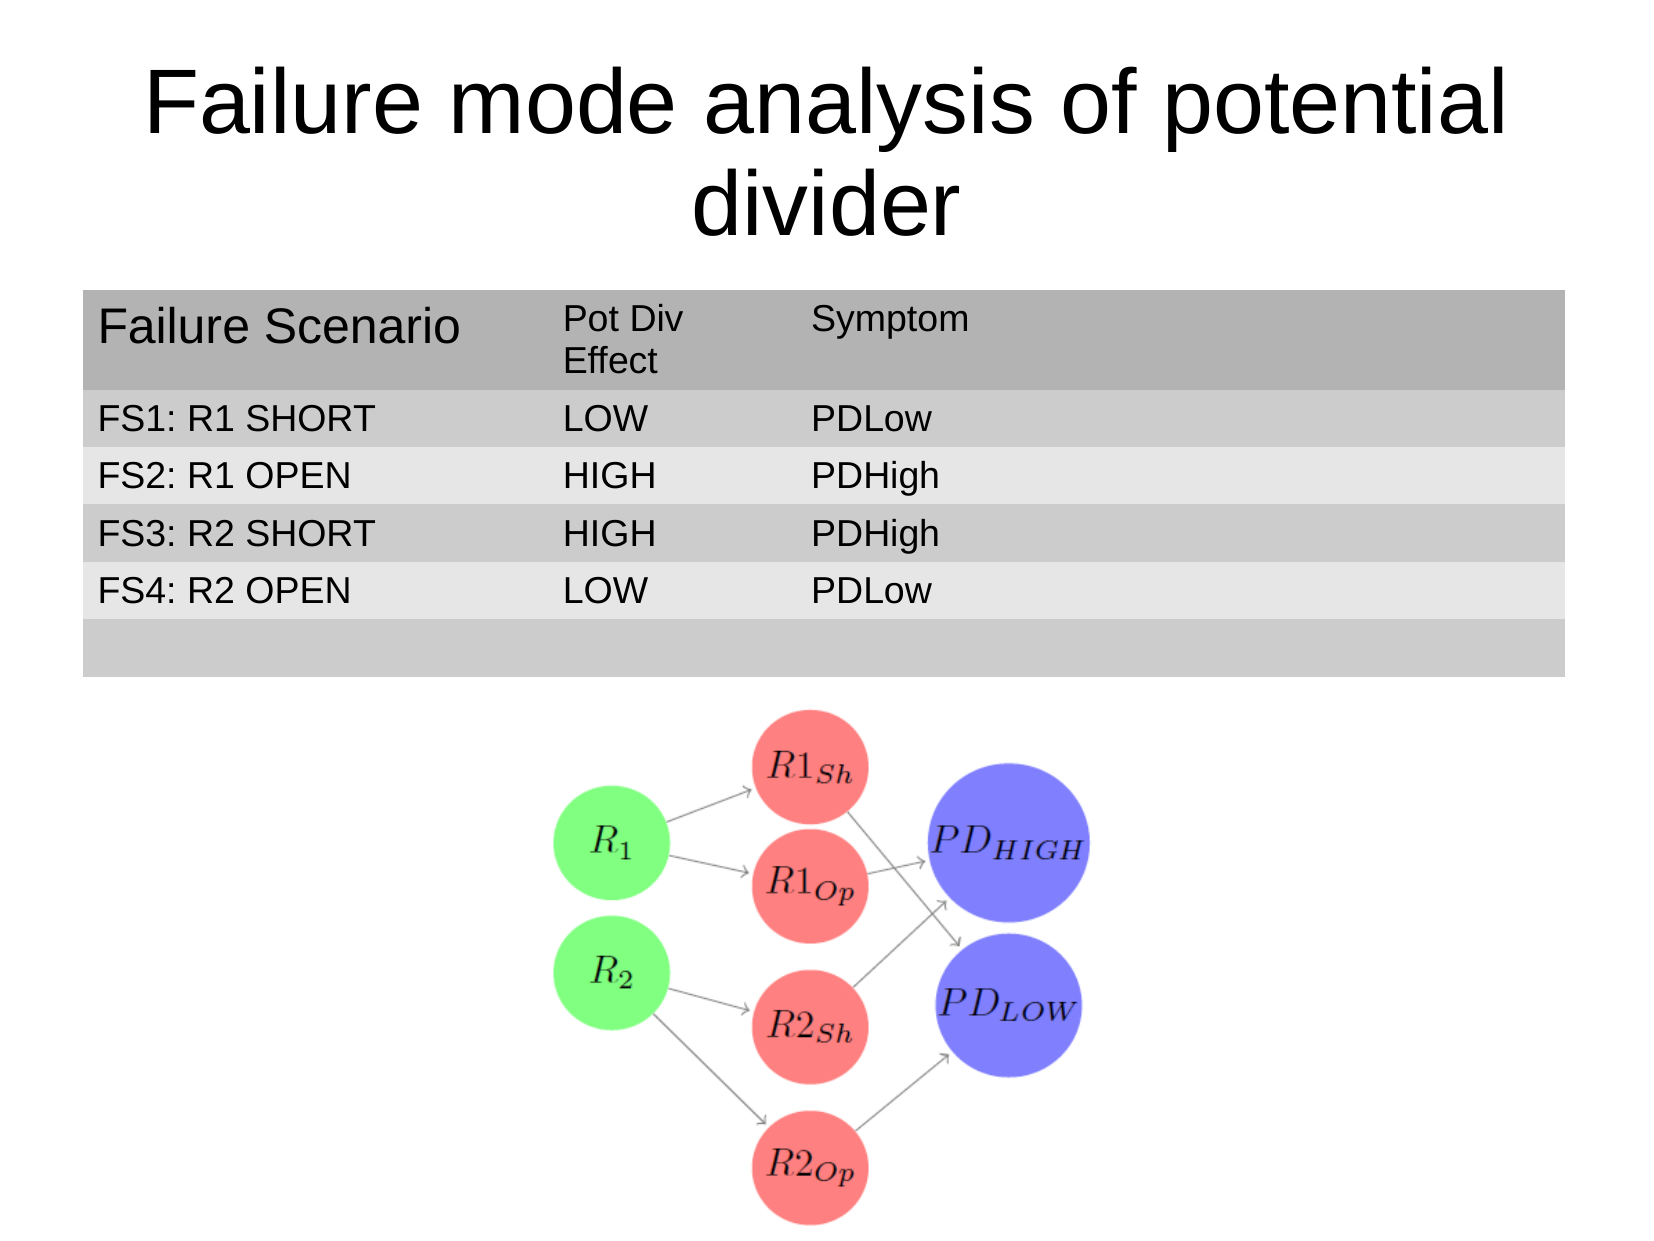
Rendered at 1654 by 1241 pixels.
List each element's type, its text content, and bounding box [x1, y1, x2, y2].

table_header Failure Scenario [83, 290, 481, 390]
table_cell FS3: R2 SHORT [83, 504, 481, 562]
table_cell PDHigh [797, 504, 1565, 562]
table_cell [83, 619, 481, 677]
table_cell [740, 619, 797, 677]
table_cell FS1: R1 SHORT [83, 390, 481, 447]
table_cell [740, 390, 797, 447]
table_cell [481, 562, 548, 619]
table_cell PDLow [797, 390, 1565, 447]
table_cell LOW [548, 390, 740, 447]
picture [497, 679, 1152, 1241]
table_cell [481, 447, 548, 504]
table_cell [481, 504, 548, 562]
table_cell FS4: R2 OPEN [83, 562, 481, 619]
table_cell [548, 619, 740, 677]
table_cell [797, 619, 1565, 677]
table_header [740, 290, 797, 390]
table_header Pot Div Effect [548, 290, 740, 390]
table_header [481, 290, 548, 390]
title Failure mode analysis of potential divider [82, 49, 1571, 257]
table_cell [740, 447, 797, 504]
table_cell PDLow [797, 562, 1565, 619]
table_cell HIGH [548, 447, 740, 504]
table_cell PDHigh [797, 447, 1565, 504]
table_cell [481, 390, 548, 447]
table_cell LOW [548, 562, 740, 619]
table_cell [481, 619, 548, 677]
table_cell [740, 562, 797, 619]
table_cell HIGH [548, 504, 740, 562]
table_cell FS2: R1 OPEN [83, 447, 481, 504]
table_header Symptom [797, 290, 1565, 390]
table_cell [740, 504, 797, 562]
